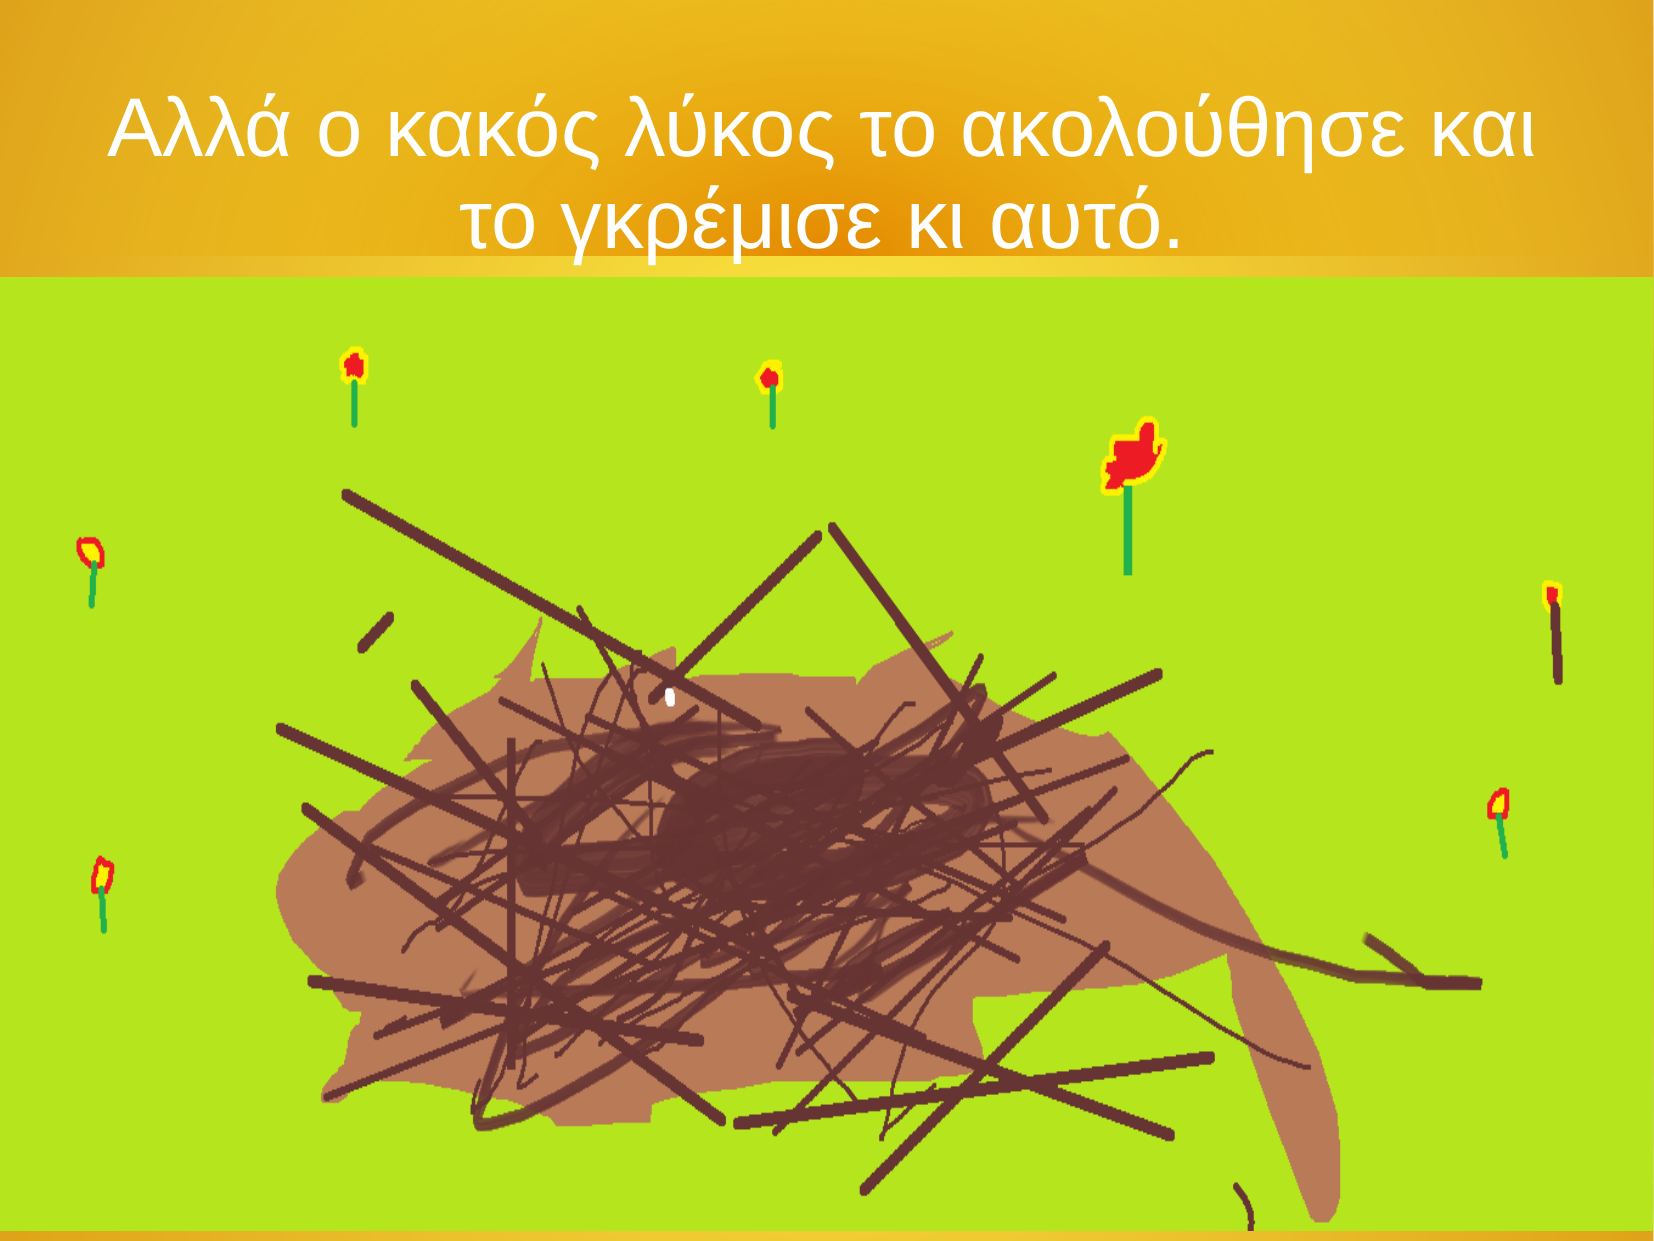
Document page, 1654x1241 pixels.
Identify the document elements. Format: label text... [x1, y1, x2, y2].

title Αλλά ο κακός λύκος το ακολούθησε και το γκρέμισε κι αυτό. [78, 70, 1567, 277]
picture [0, 277, 1654, 1231]
